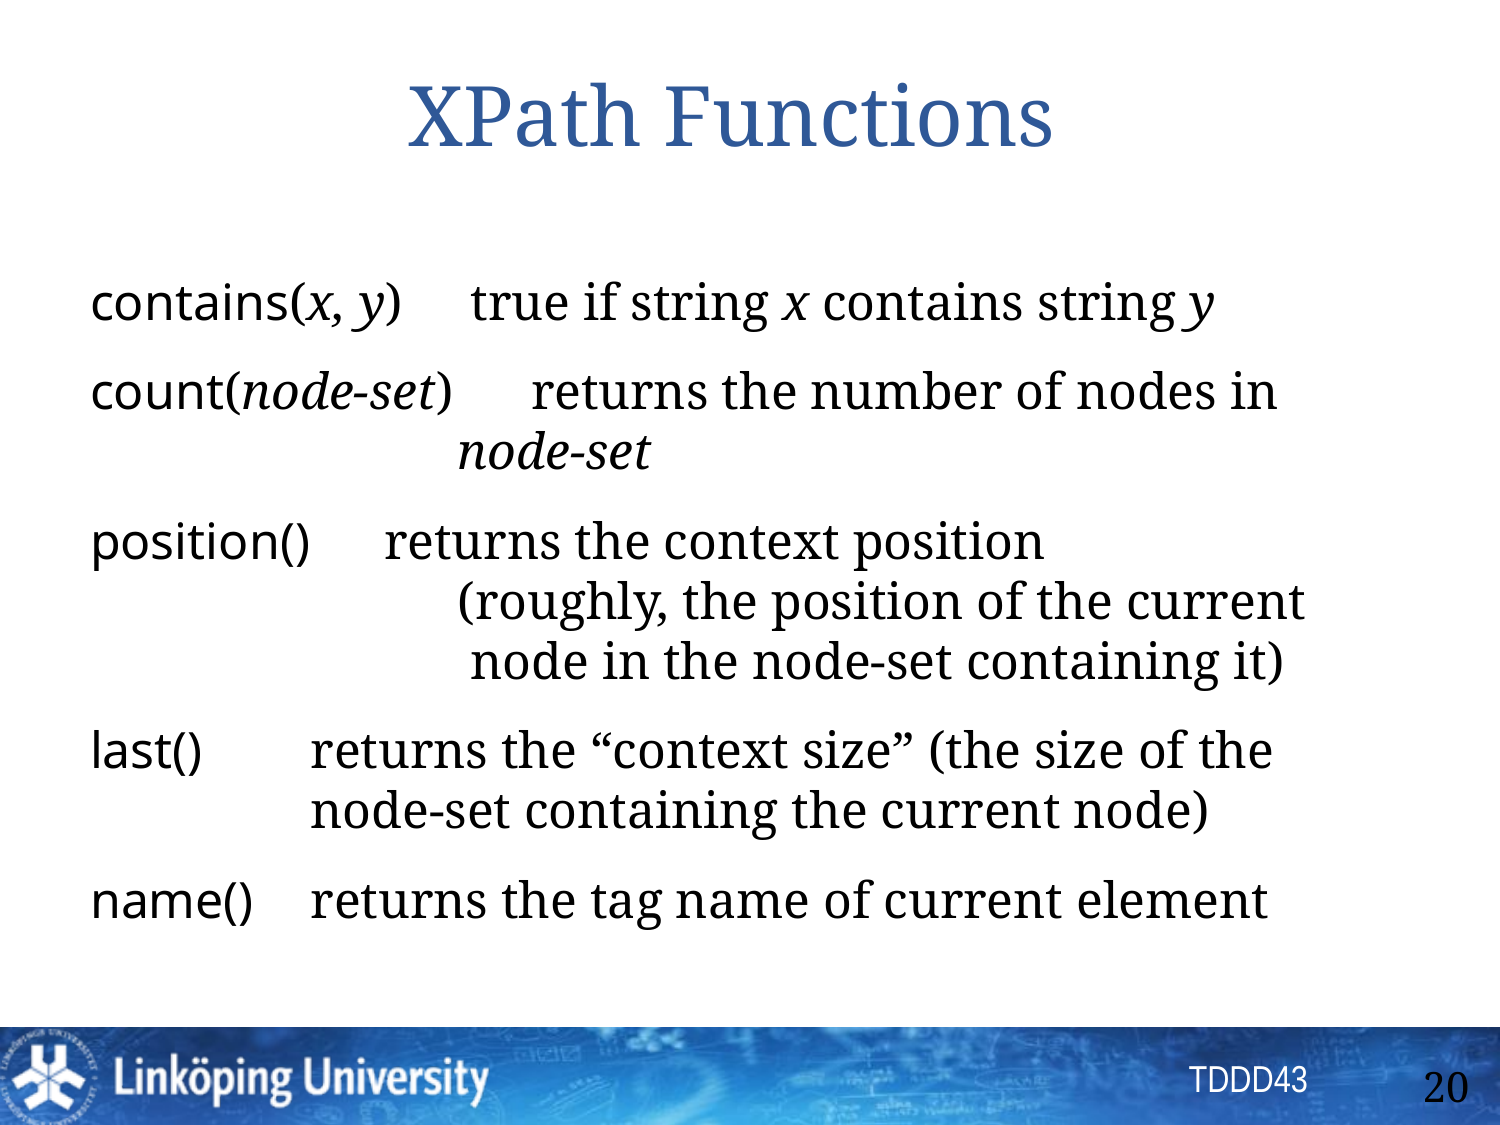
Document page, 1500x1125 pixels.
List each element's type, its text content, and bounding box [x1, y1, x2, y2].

title XPath Functions [67, 30, 1418, 171]
text_box <number> [1407, 1053, 1500, 1114]
list contains(x, y) true if string x contains string y count(node-set) returns the number of nodes in node-set position() returns the context position (roughly, the position of the current node in the node-set containing it) last() returns the “context size” (the size of the node-set containing the current node) name() returns the tag name of current element [75, 262, 1425, 1005]
picture [0, 1027, 1500, 1125]
